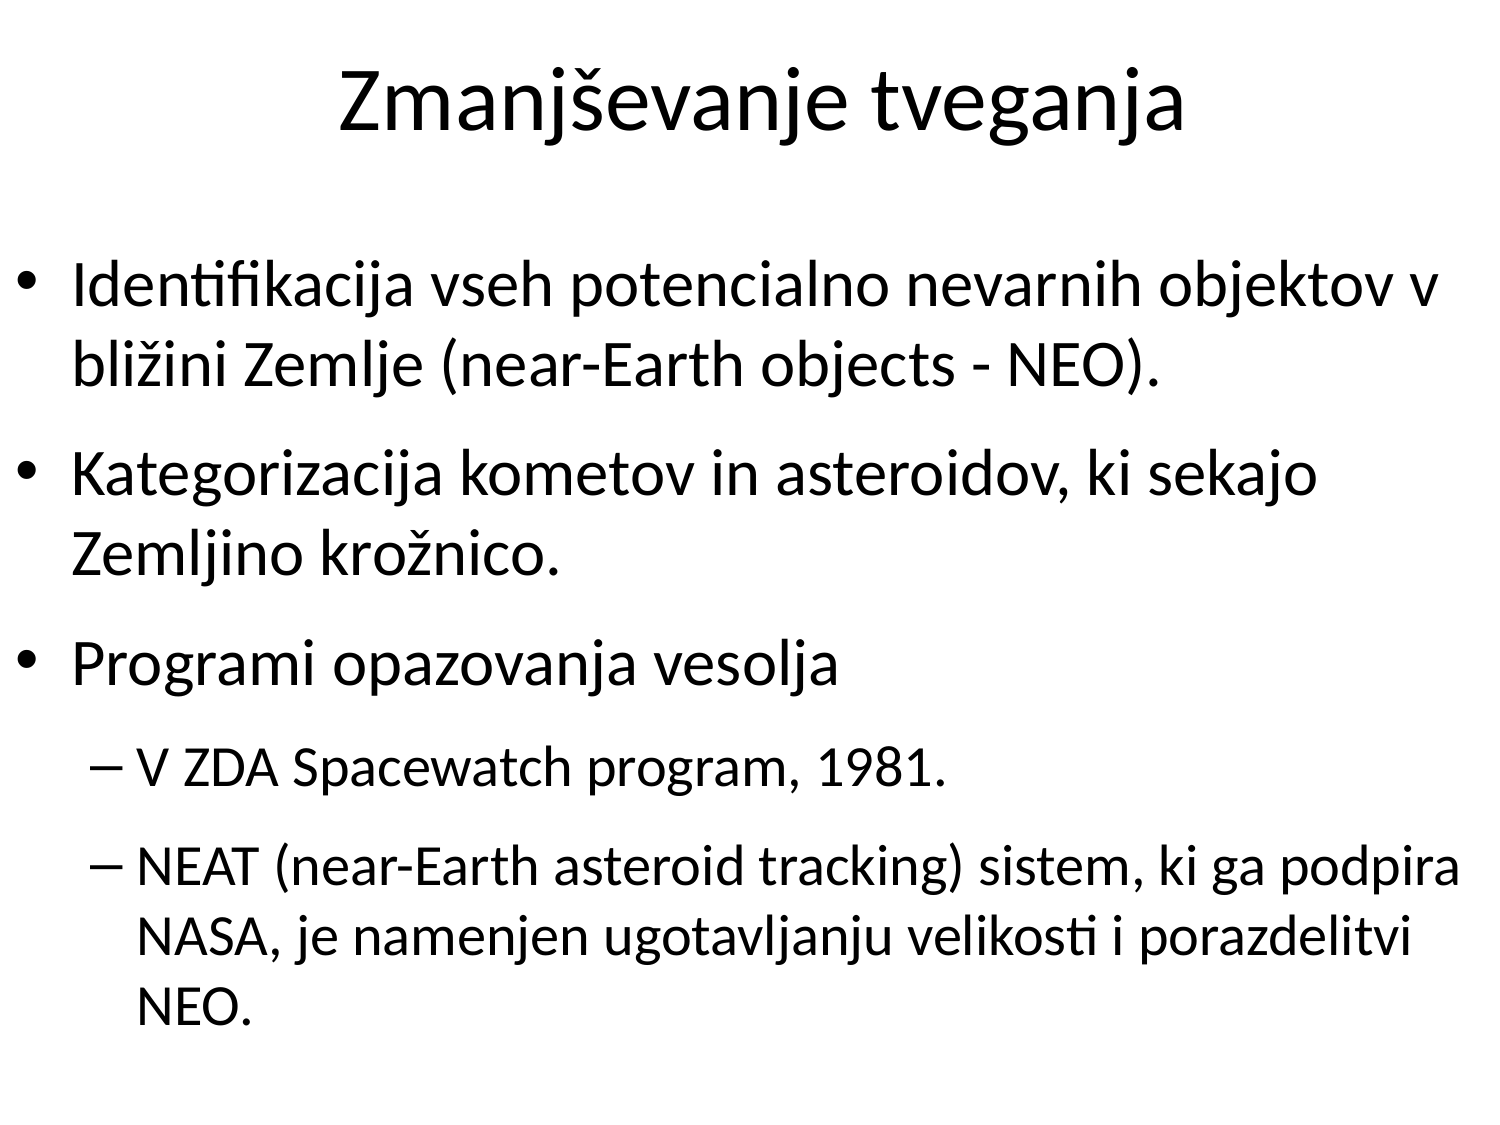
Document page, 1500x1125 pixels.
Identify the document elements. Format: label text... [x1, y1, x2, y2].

title Zmanjševanje tveganja [88, 0, 1439, 188]
list Identifikacija vseh potencialno nevarnih objektov v bližini Zemlje (near-Earth objects - NEO). Kategorizacija kometov in asteroidov, ki sekajo Zemljino krožnico. Programi opazovanja vesolja V ZDA Spacewatch program, 1981. NEAT (near-Earth asteroid tracking) sistem, ki ga podpira NASA, je namenjen ugotavljanju velikosti i porazdelitvi NEO. [0, 231, 1500, 1125]
